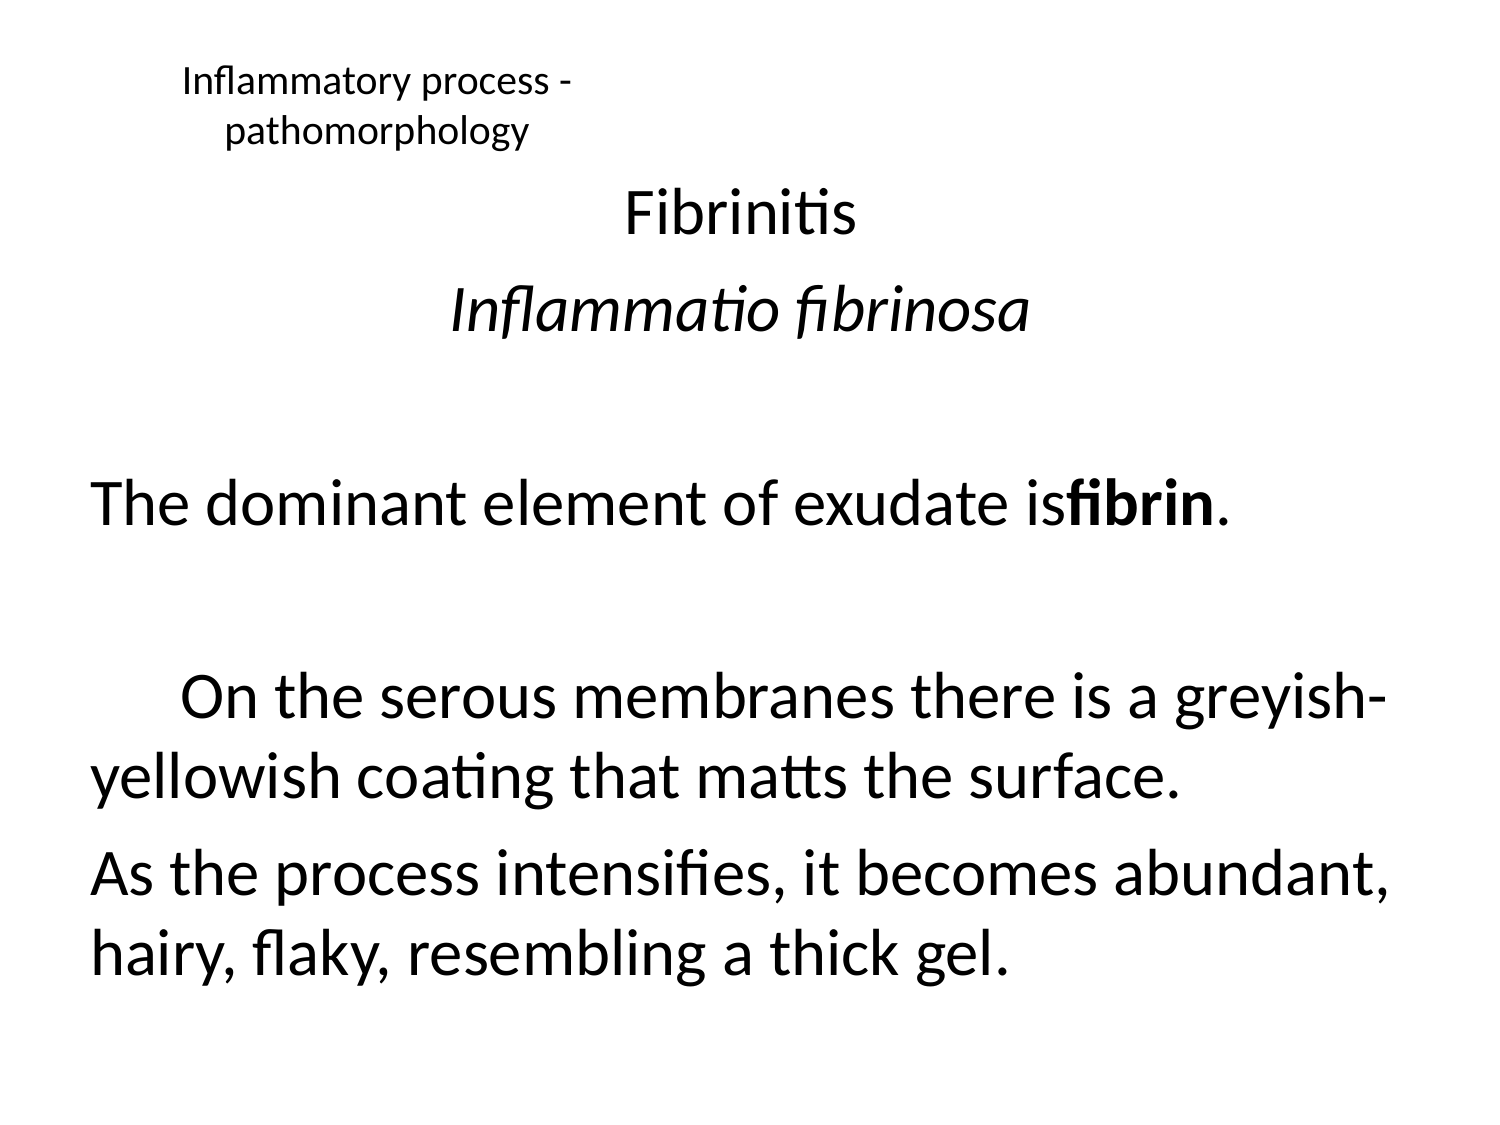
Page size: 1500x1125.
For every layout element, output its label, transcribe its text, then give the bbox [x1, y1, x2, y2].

list Fibrinitis Inflammatio fibrinosa The dominant element of exudate isfibrin. On the serous membranes there is a greyish-yellowish coating that matts the surface. As the process intensifies, it becomes abundant, hairy, flaky, resembling a thick gel. [75, 160, 1426, 1059]
title Inflammatory process - pathomorphology [75, 45, 680, 126]
